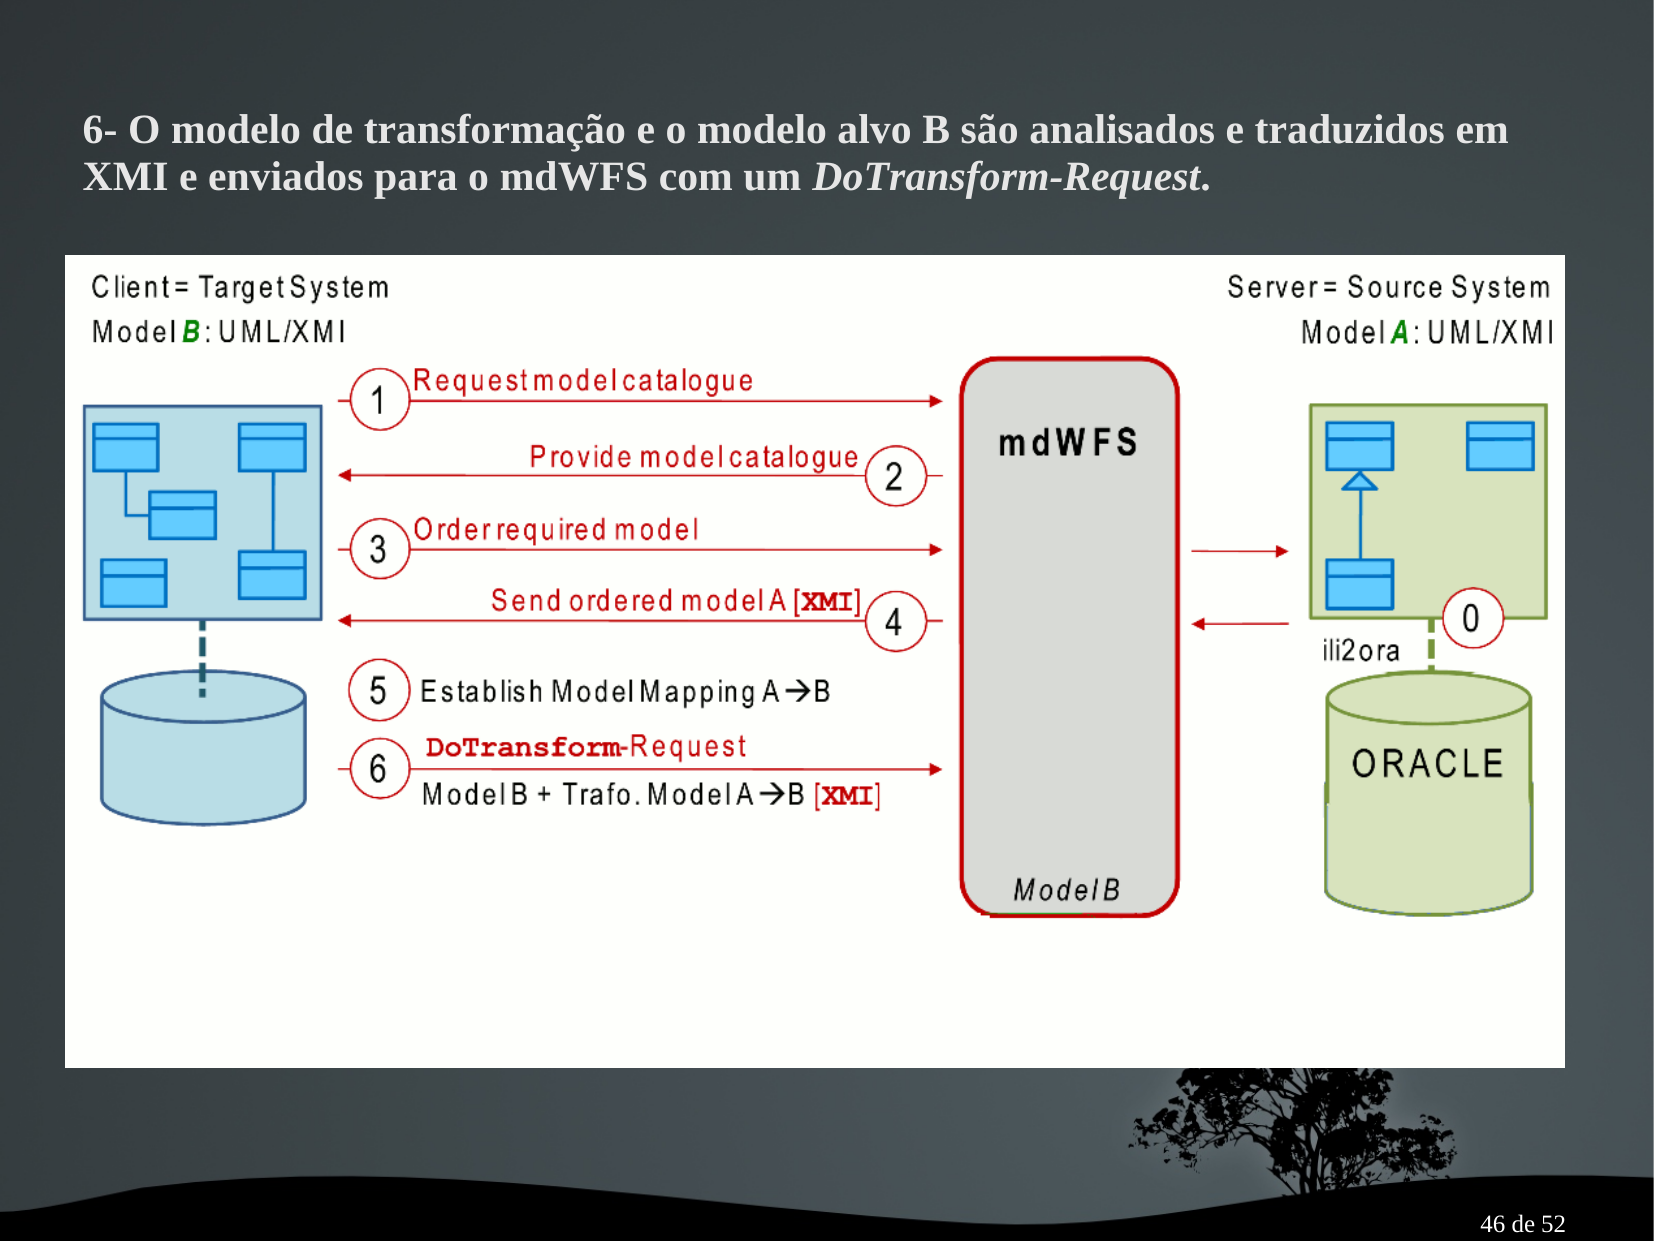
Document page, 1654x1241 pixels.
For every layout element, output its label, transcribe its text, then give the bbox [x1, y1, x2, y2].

chart [82, 290, 1571, 1109]
picture [0, 0, 1654, 1241]
title 6- O modelo de transformação e o modelo alvo B são analisados e traduzidos em XMI e enviados para o mdWFS com um DoTransform-Request. [82, 49, 1571, 257]
